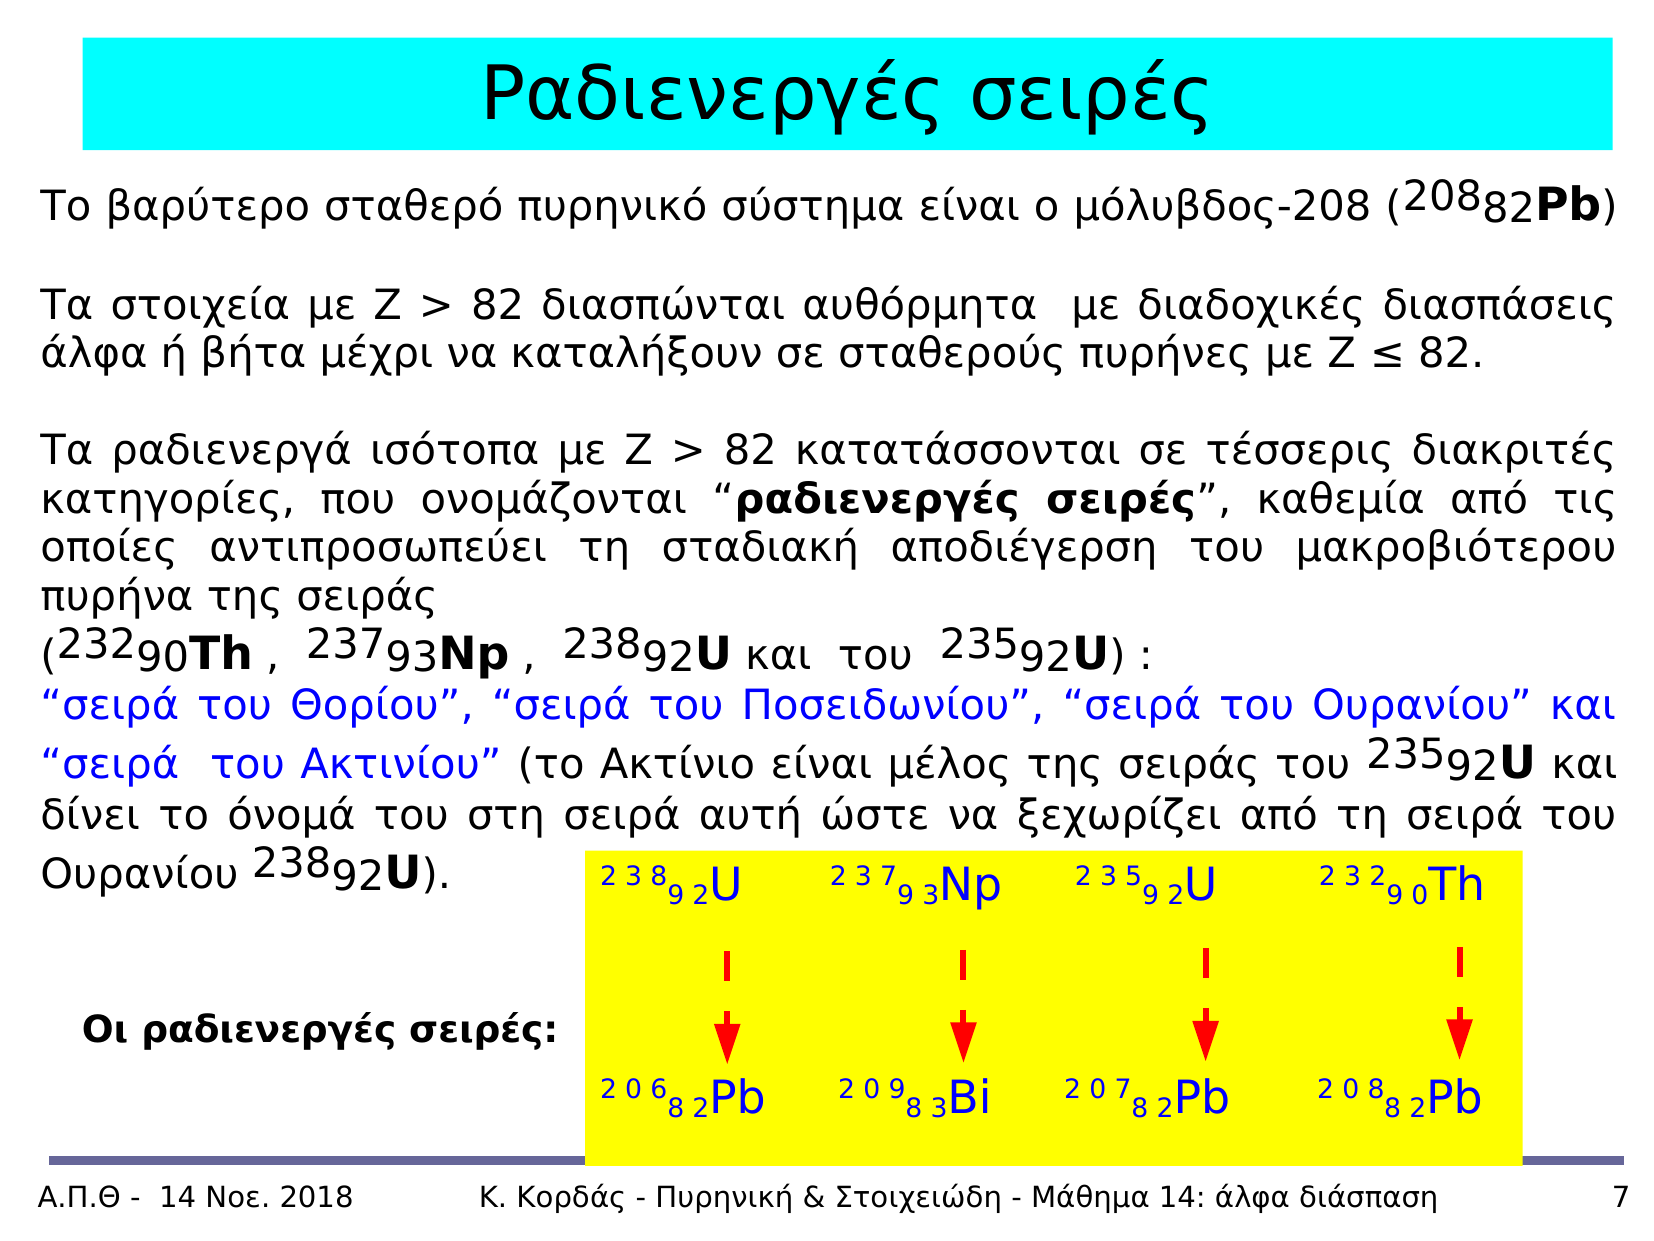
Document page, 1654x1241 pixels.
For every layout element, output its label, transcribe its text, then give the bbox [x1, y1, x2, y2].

text_box Tο βαρύτερο σταθερό πυρηνικό σύστημα είναι ο μόλυβδος-208 (20882Pb) Tα στοιχεία με Ζ > 82 διασπώνται αυθόρμητα με διαδοχικές διασπάσεις άλφα ή βήτα μέχρι να καταλήξουν σε σταθερούς πυρήνες με Ζ ≤ 82. Tα ραδιενεργά ισότοπα με Ζ > 82 κατατάσσονται σε τέσσερις διακριτές κατηγορίες, που ονομάζονται “ραδιενεργές σειρές”, καθεμία από τις οποίες αντιπροσωπεύει τη σταδιακή αποδιέγερση του μακροβιότερου πυρήνα της σειράς (23290Th , 23793Np , 23892U και του 23592U) : “σειρά του Θορίου”, “σειρά του Ποσειδωνίου”, “σειρά του Ουρανίου” και “σειρά του Ακτινίου” (το Ακτίνιο είναι μέλος της σειράς του 23592U και δίνει το όνομά του στη σειρά αυτή ώστε να ξεχωρίζει από τη σειρά του Ουρανίου 23892U). [25, 163, 1633, 915]
text_box 2 3 89 2U 2 3 79 3Np 2 3 59 2U 2 3 29 0Th 2 0 68 2Pb 2 0 98 3Bi 2 0 78 2Pb 2 0 88 2Pb [585, 915, 1523, 1166]
text_box Οι ραδιενεργές σειρές: [67, 1000, 575, 1060]
title Ραδιενεργές σειρές [82, 37, 1613, 151]
